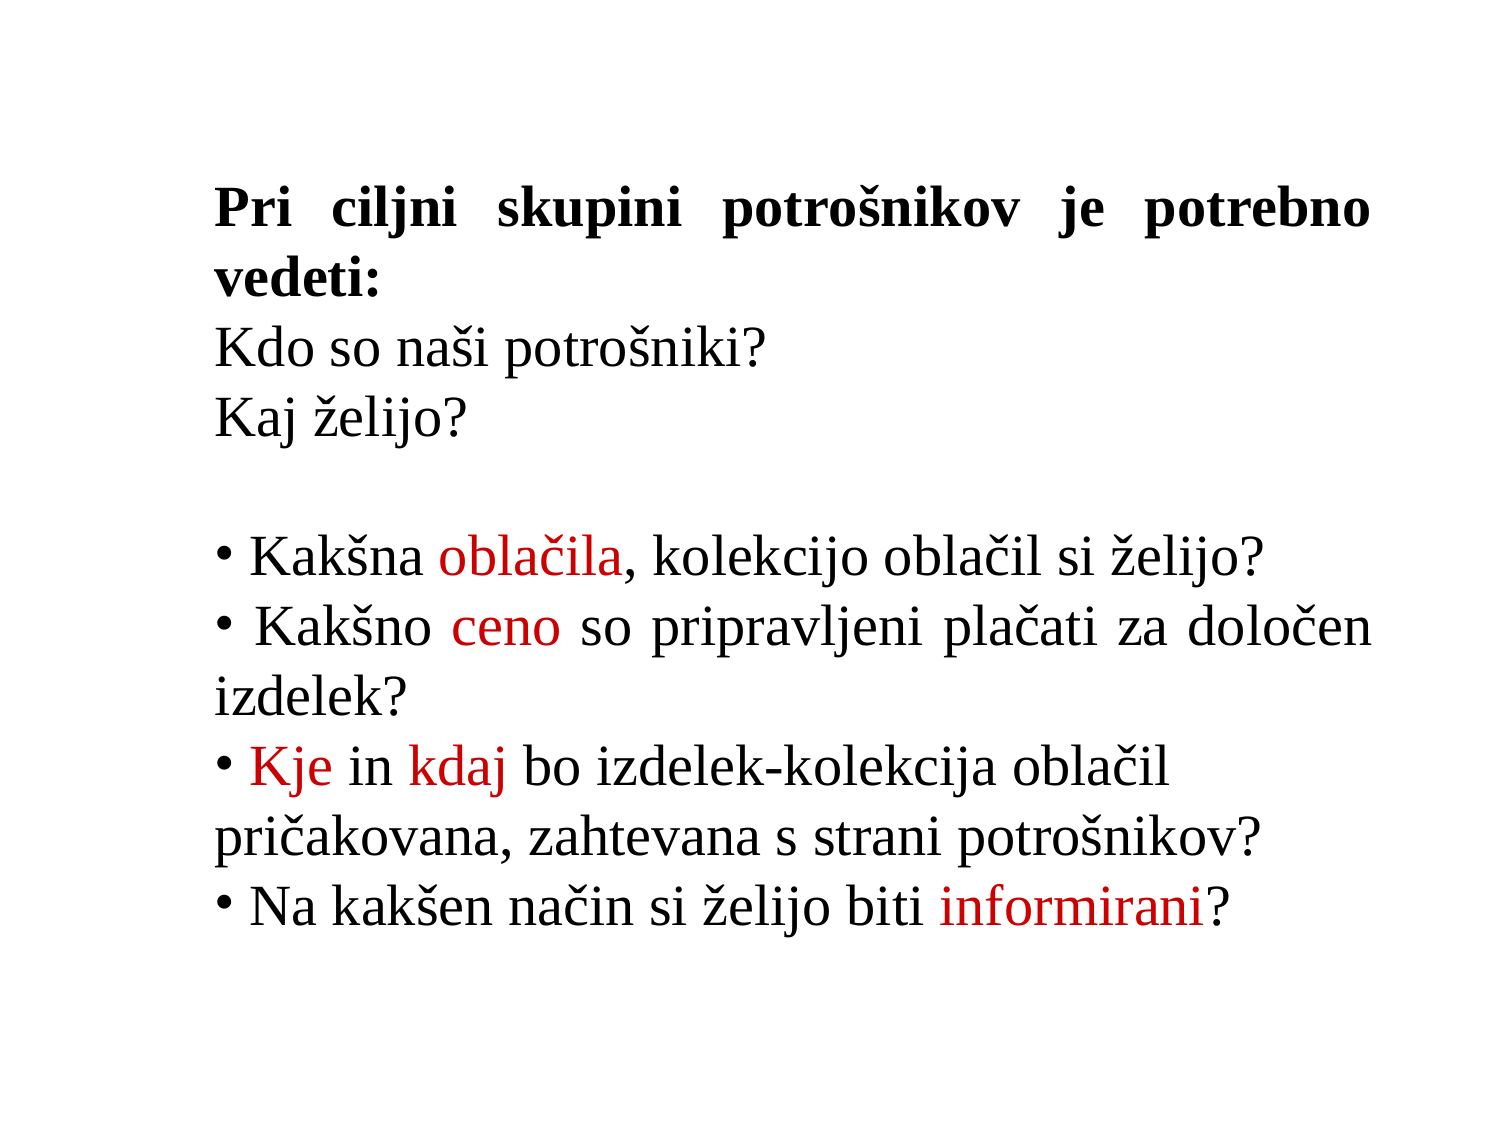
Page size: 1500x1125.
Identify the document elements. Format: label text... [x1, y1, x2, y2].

text_box Pri ciljni skupini potrošnikov je potrebno vedeti: Kdo so naši potrošniki? Kaj želijo? Kakšna oblačila, kolekcijo oblačil si želijo? Kakšno ceno so pripravljeni plačati za določen izdelek? Kje in kdaj bo izdelek-kolekcija oblačil pričakovana, zahtevana s strani potrošnikov? Na kakšen način si želijo biti informirani? [200, 99, 1388, 1052]
